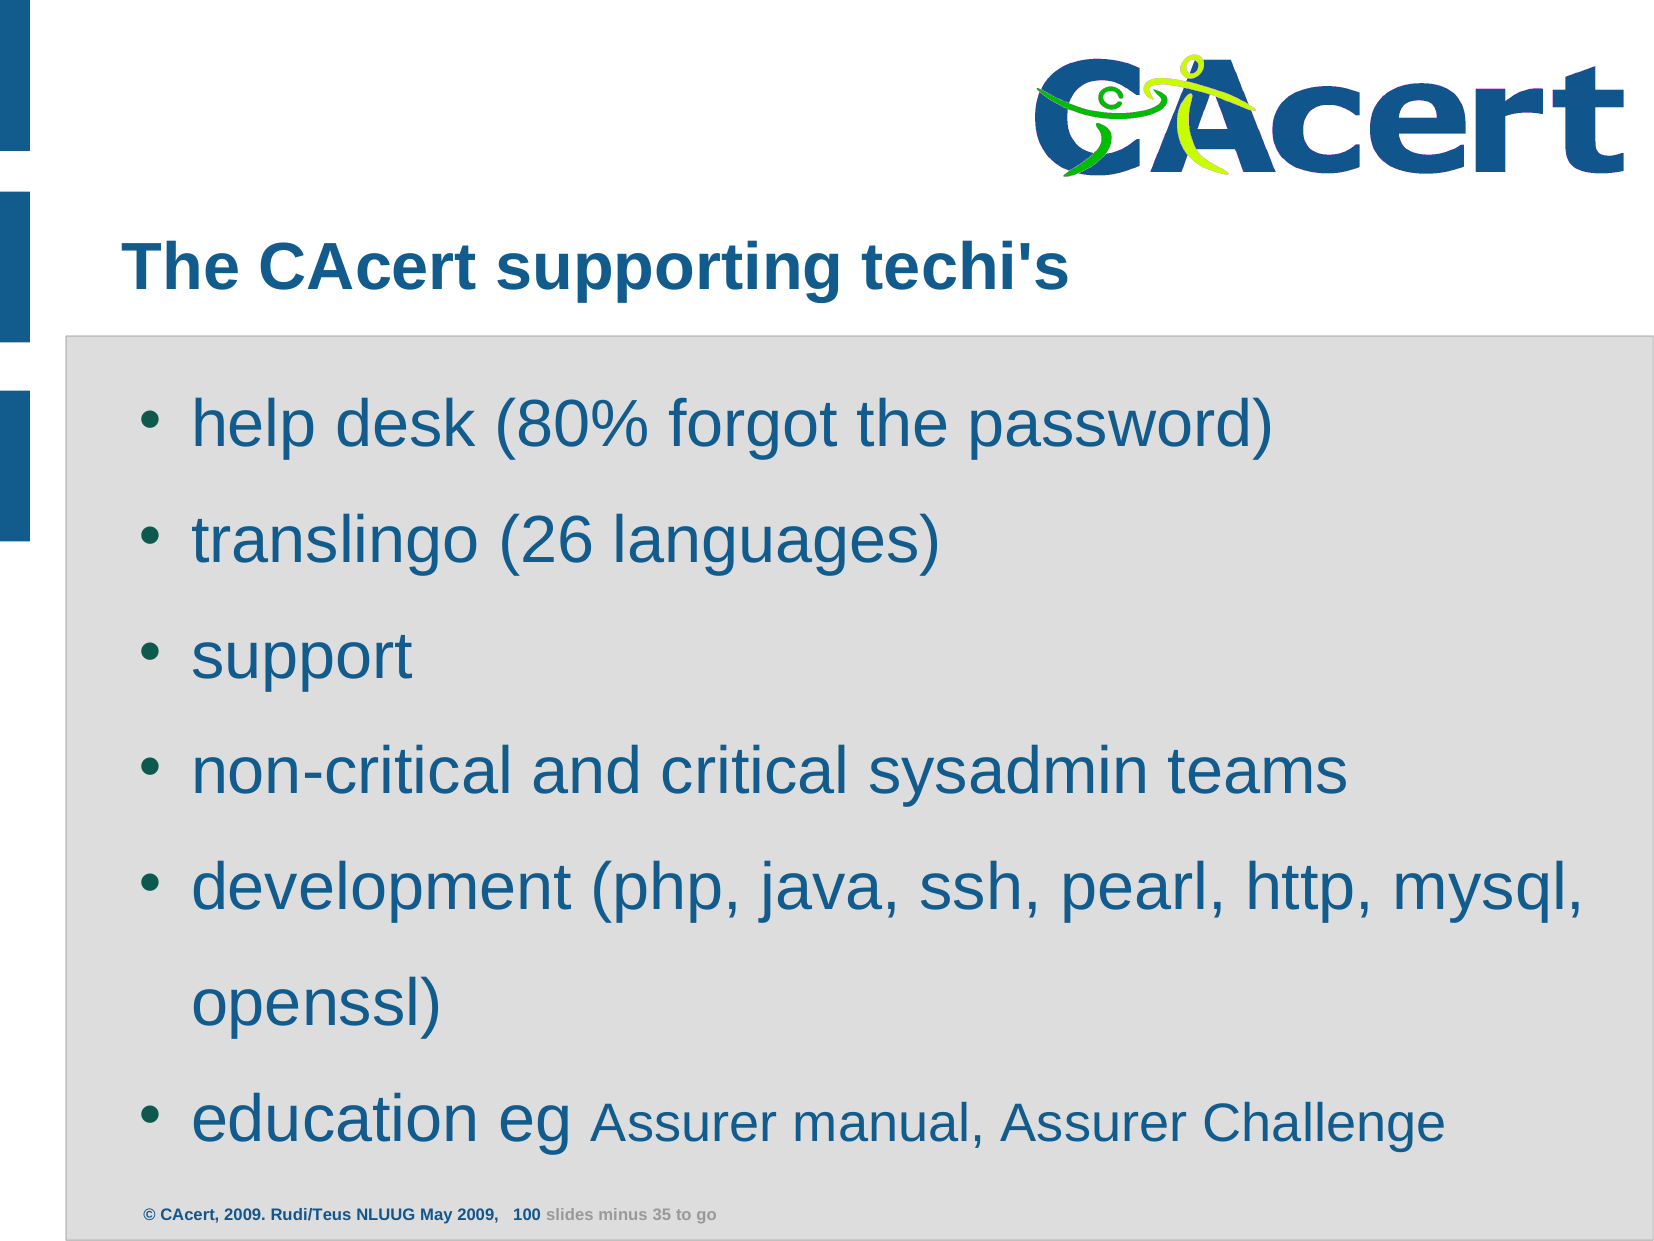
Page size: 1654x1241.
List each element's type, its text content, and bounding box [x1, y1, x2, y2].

title The CAcert supporting techi's [121, 177, 1533, 315]
picture [1033, 53, 1625, 178]
list help desk (80% forgot the password) translingo (26 languages) support non-critical and critical sysadmin teams development (php, java, ssh, pearl, http, mysql, openssl) education eg Assurer manual, Assurer Challenge [121, 344, 1594, 1238]
